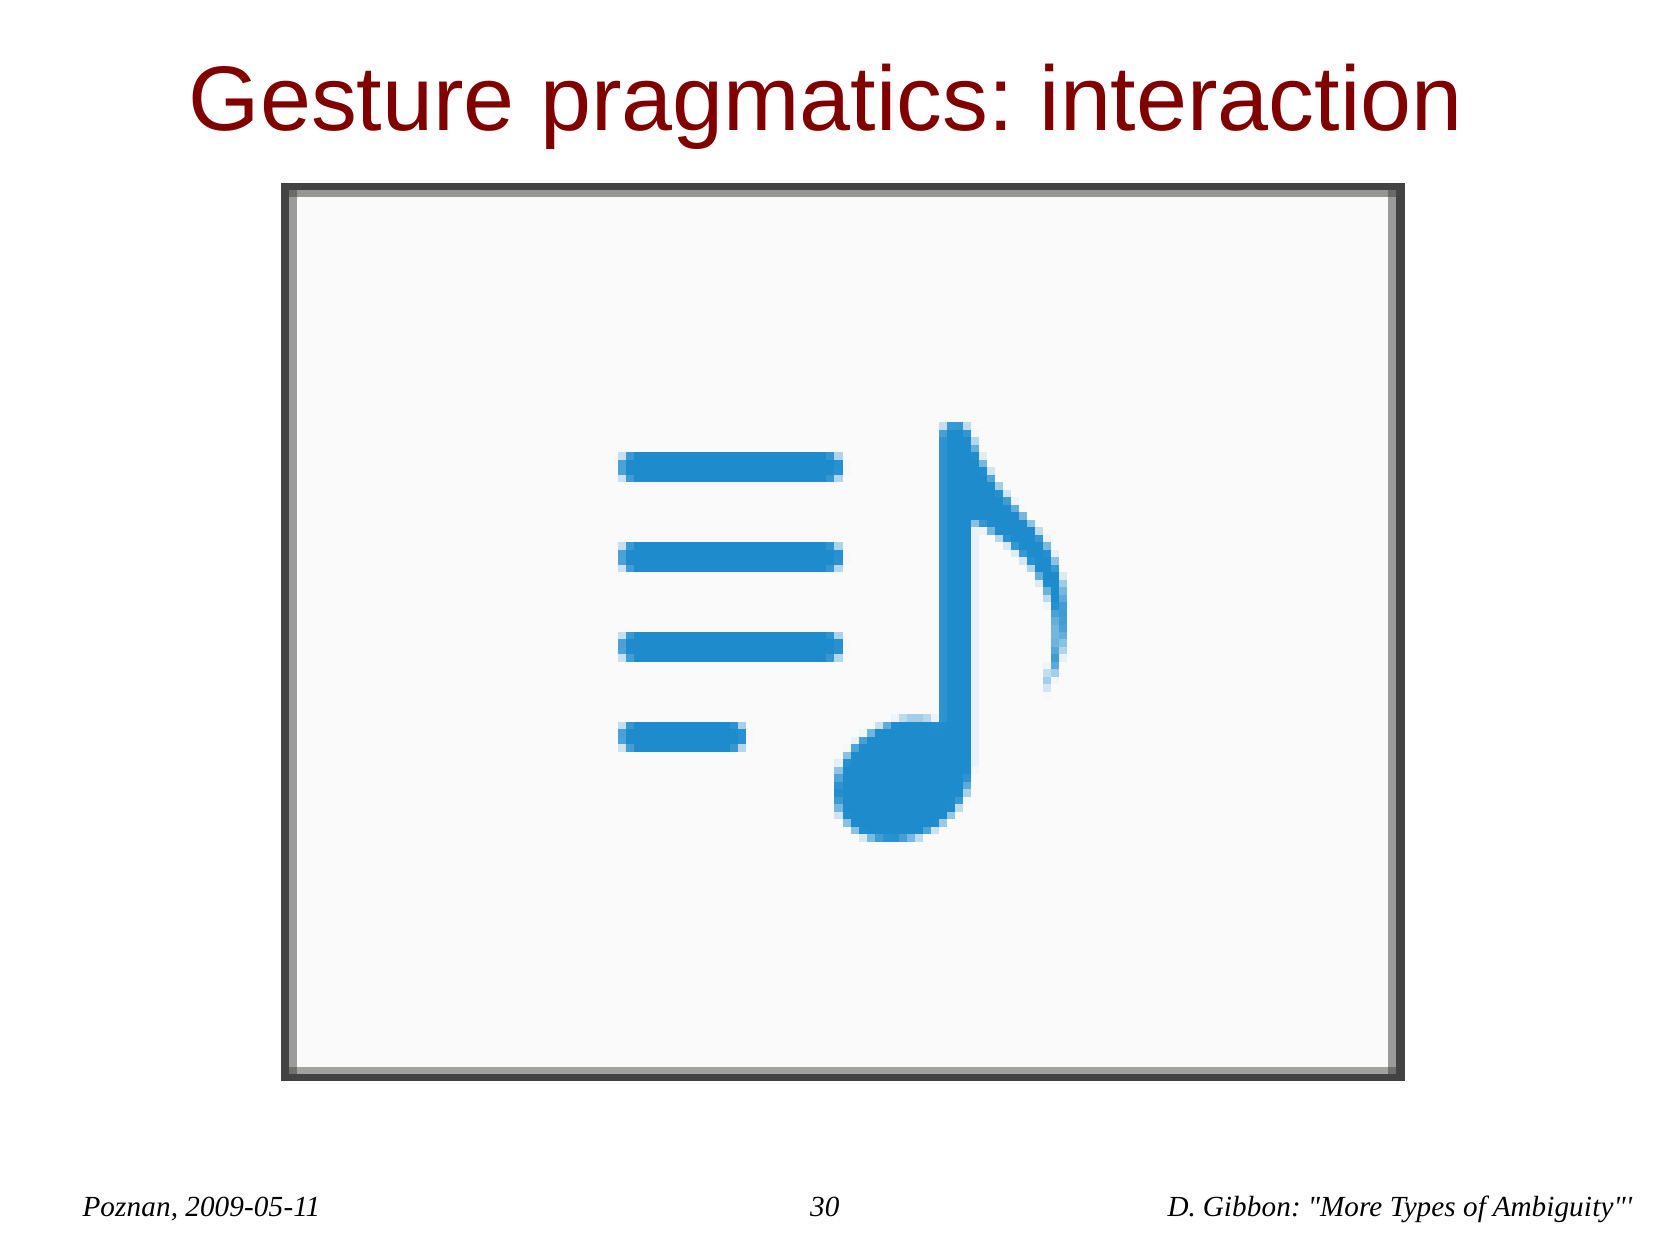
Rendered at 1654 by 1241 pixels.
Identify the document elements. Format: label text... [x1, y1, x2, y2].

text_box [280, 182, 1406, 1083]
title Gesture pragmatics: interaction [0, 23, 1653, 174]
